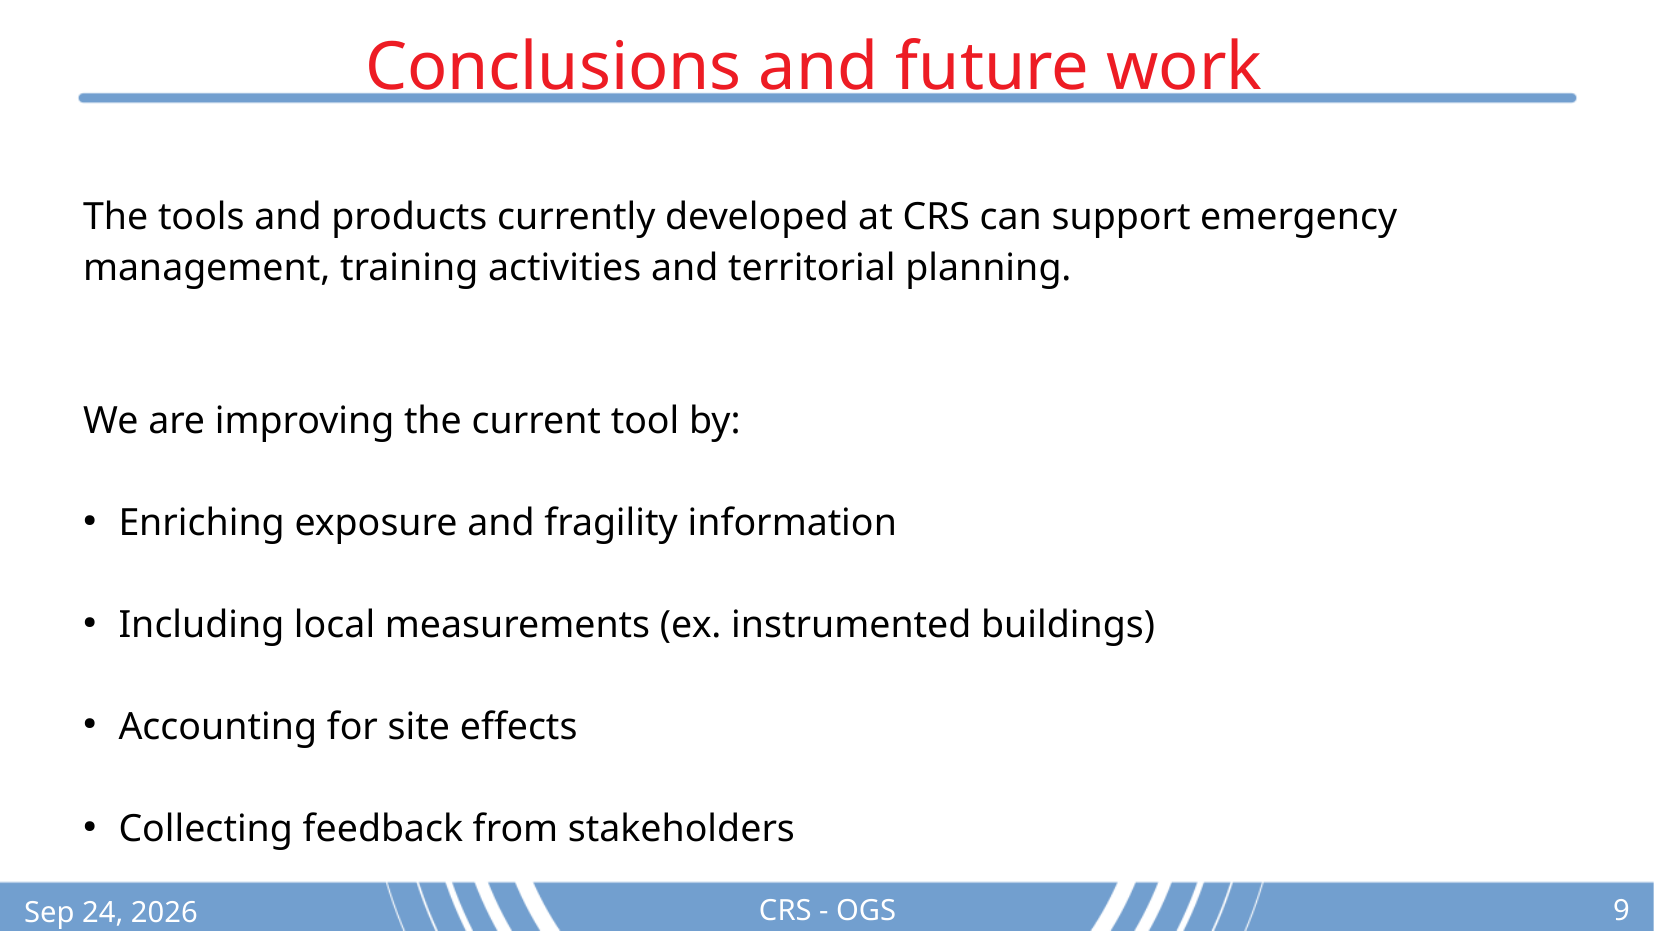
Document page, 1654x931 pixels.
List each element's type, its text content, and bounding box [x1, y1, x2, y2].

text_box The tools and products currently developed at CRS can support emergency management, training activities and territorial planning. We are improving the current tool by: Enriching exposure and fragility information Including local measurements (ex. instrumented buildings) Accounting for site effects Collecting feedback from stakeholders [68, 182, 1591, 817]
title Conclusions and future work [75, 18, 1571, 109]
picture [0, 0, 1654, 931]
